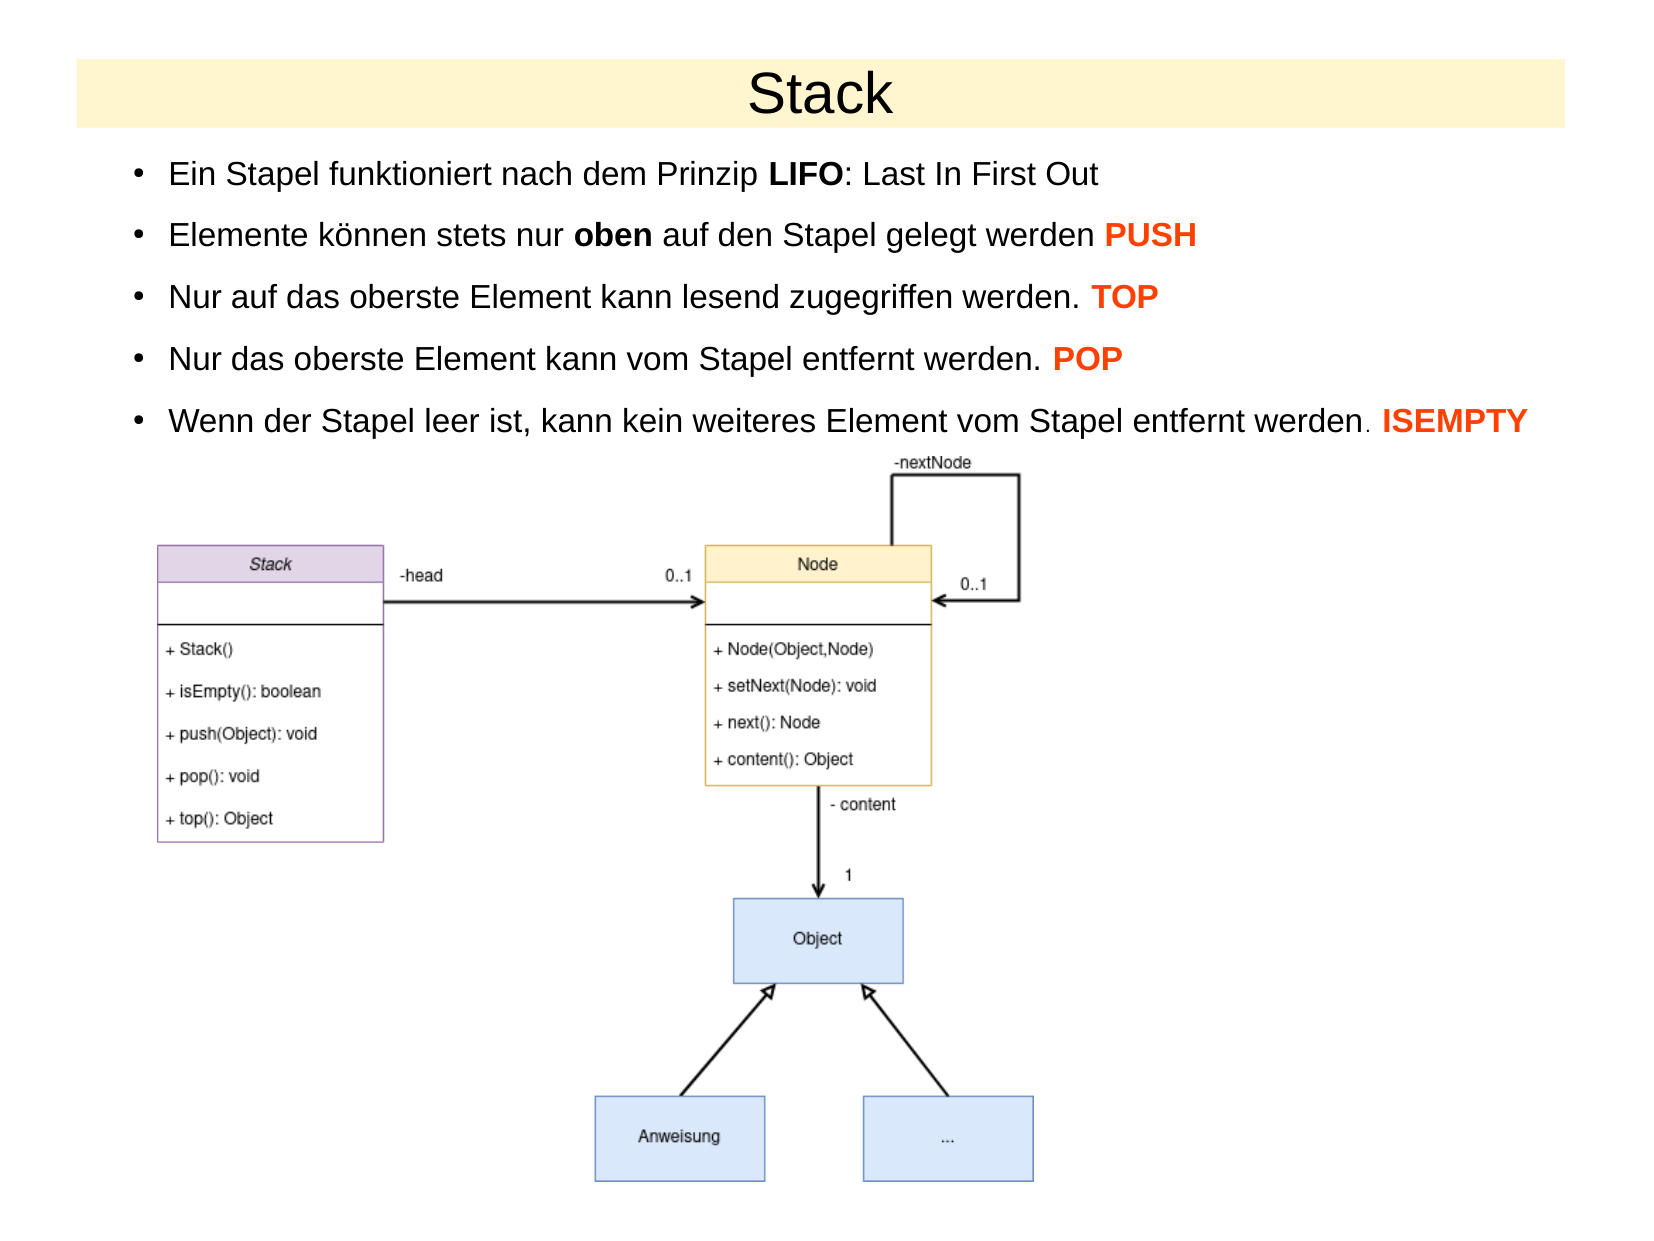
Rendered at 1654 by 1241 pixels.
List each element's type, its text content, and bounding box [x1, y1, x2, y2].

text_box Ein Stapel funktioniert nach dem Prinzip LIFO: Last In First Out Elemente können stets nur oben auf den Stapel gelegt werden PUSH Nur auf das oberste Element kann lesend zugegriffen werden. TOP Nur das oberste Element kann vom Stapel entfernt werden. POP Wenn der Stapel leer ist, kann kein weiteres Element vom Stapel entfernt werden. ISEMPTY [118, 147, 1565, 473]
title Stack [76, 59, 1565, 128]
picture [157, 456, 1034, 1182]
